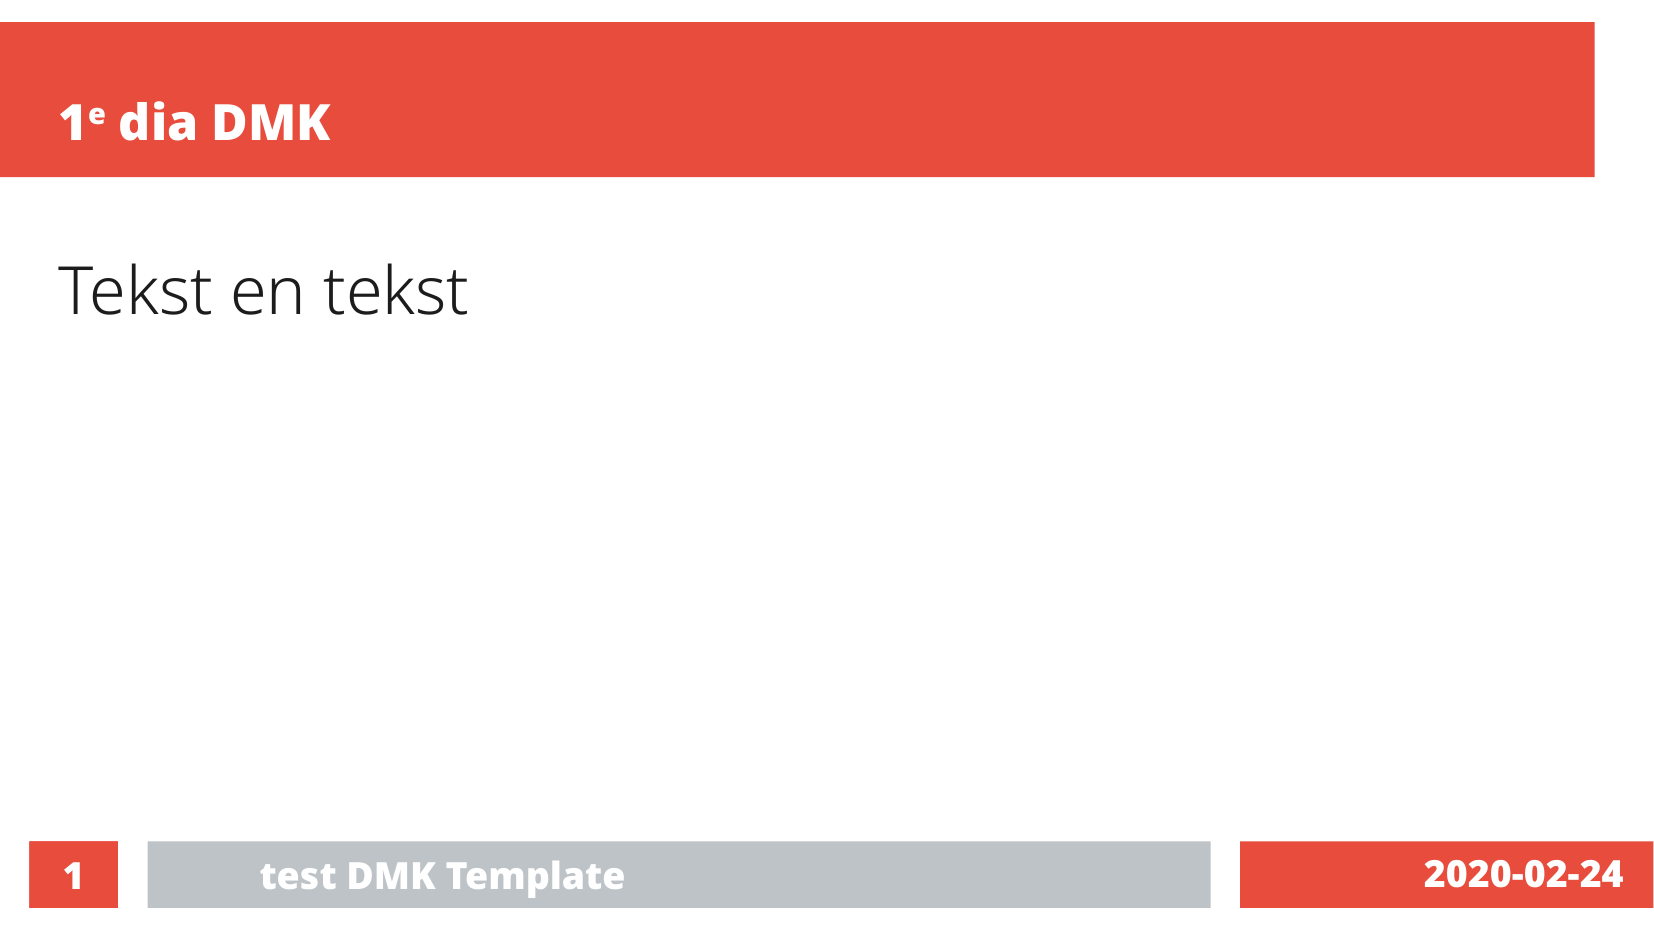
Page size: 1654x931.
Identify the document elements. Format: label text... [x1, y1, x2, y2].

title 1e dia DMK [58, 44, 1595, 155]
subtitle Tekst en tekst [58, 243, 1565, 820]
